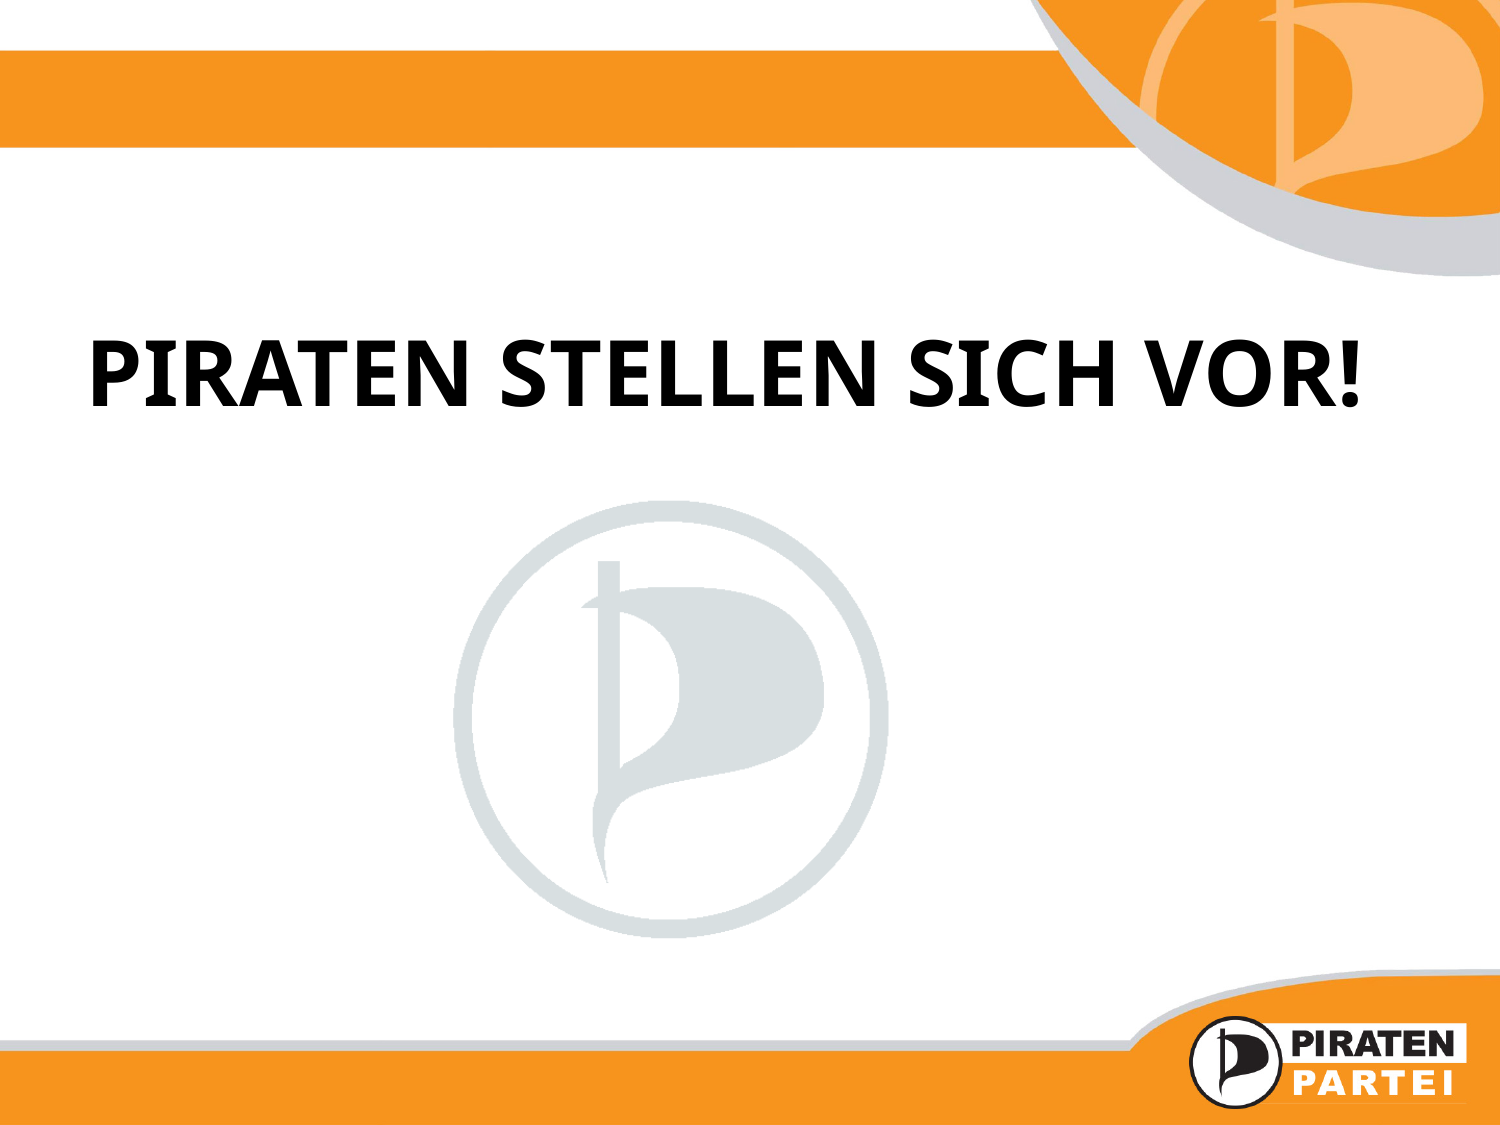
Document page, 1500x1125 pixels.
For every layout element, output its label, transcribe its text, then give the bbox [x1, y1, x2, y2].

text_box PIRATEN STELLEN SICH VOR! [70, 301, 1421, 708]
picture [0, 0, 1500, 1125]
